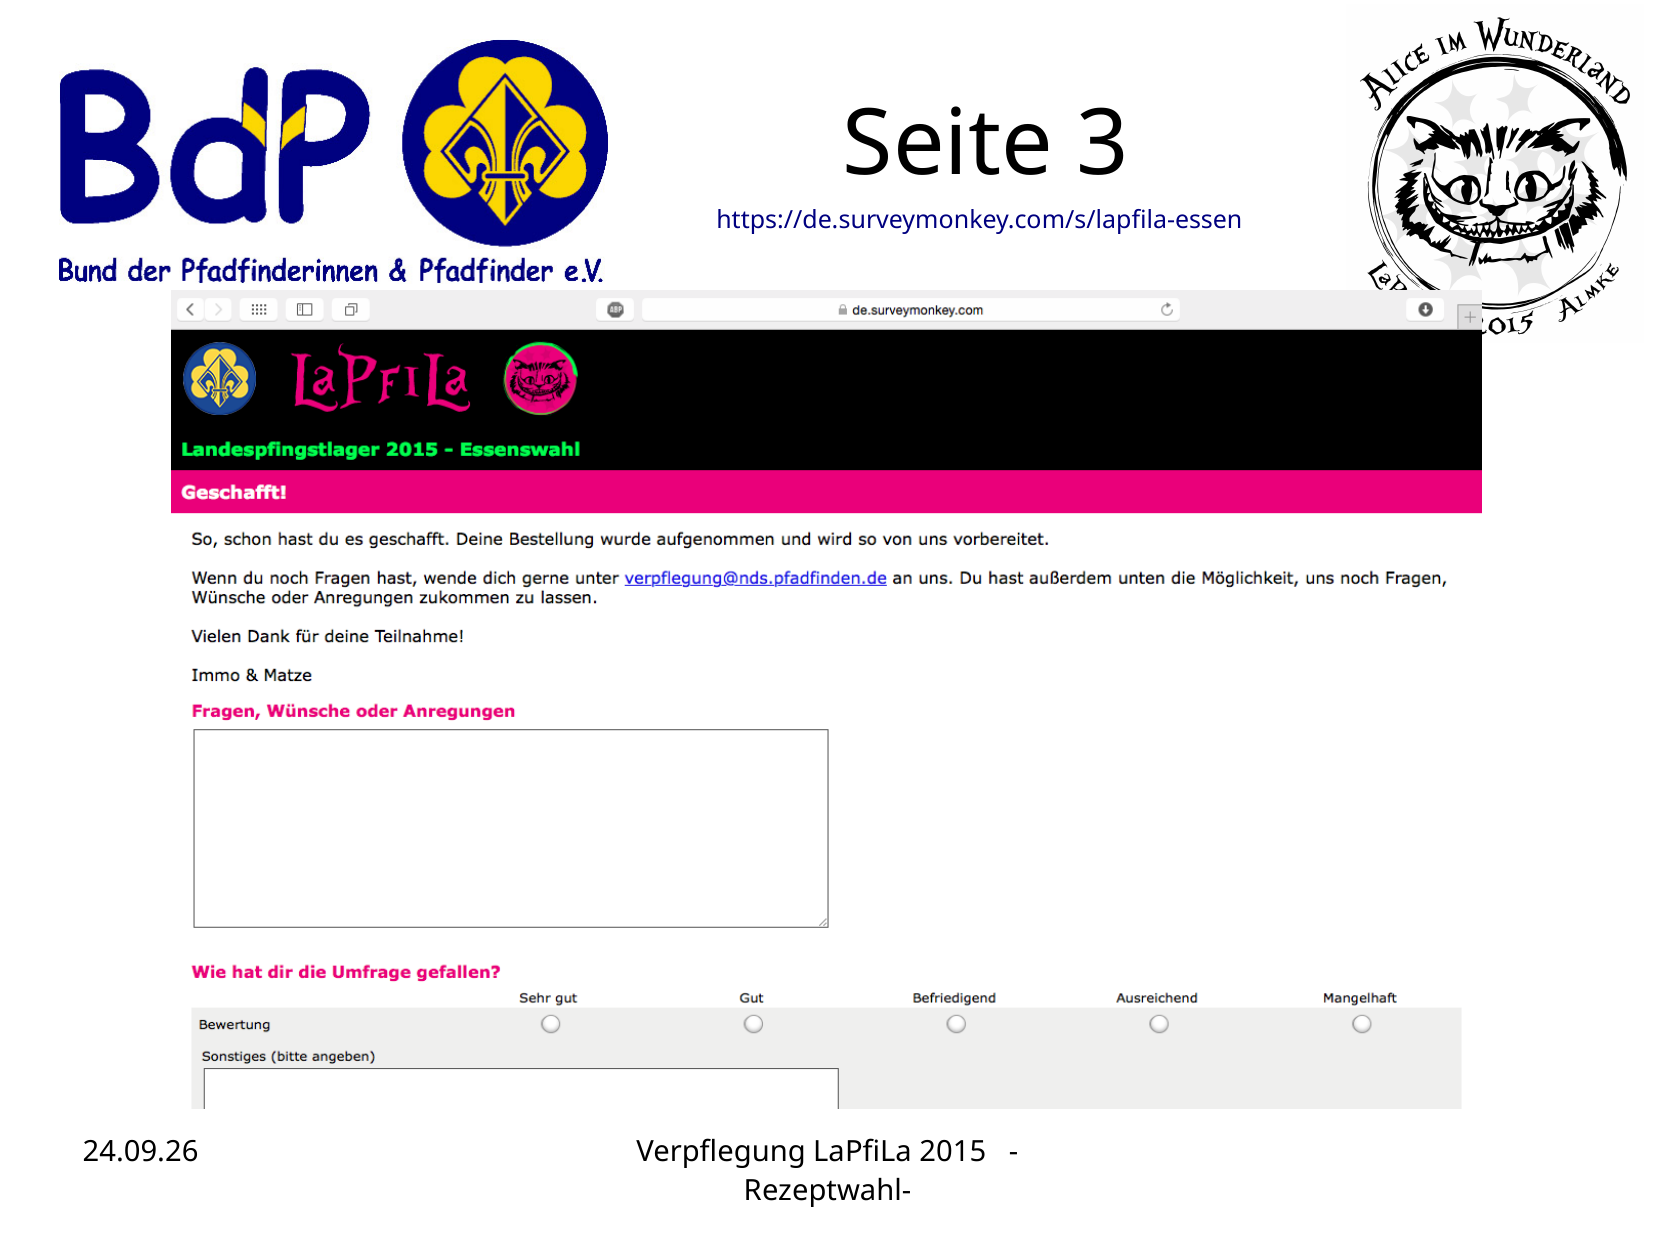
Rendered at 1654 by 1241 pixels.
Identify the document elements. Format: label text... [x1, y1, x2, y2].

picture [59, 39, 609, 284]
title Seite 3 https://de.surveymonkey.com/s/lapfila-essen [484, 52, 1489, 260]
picture [171, 4, 1644, 1109]
